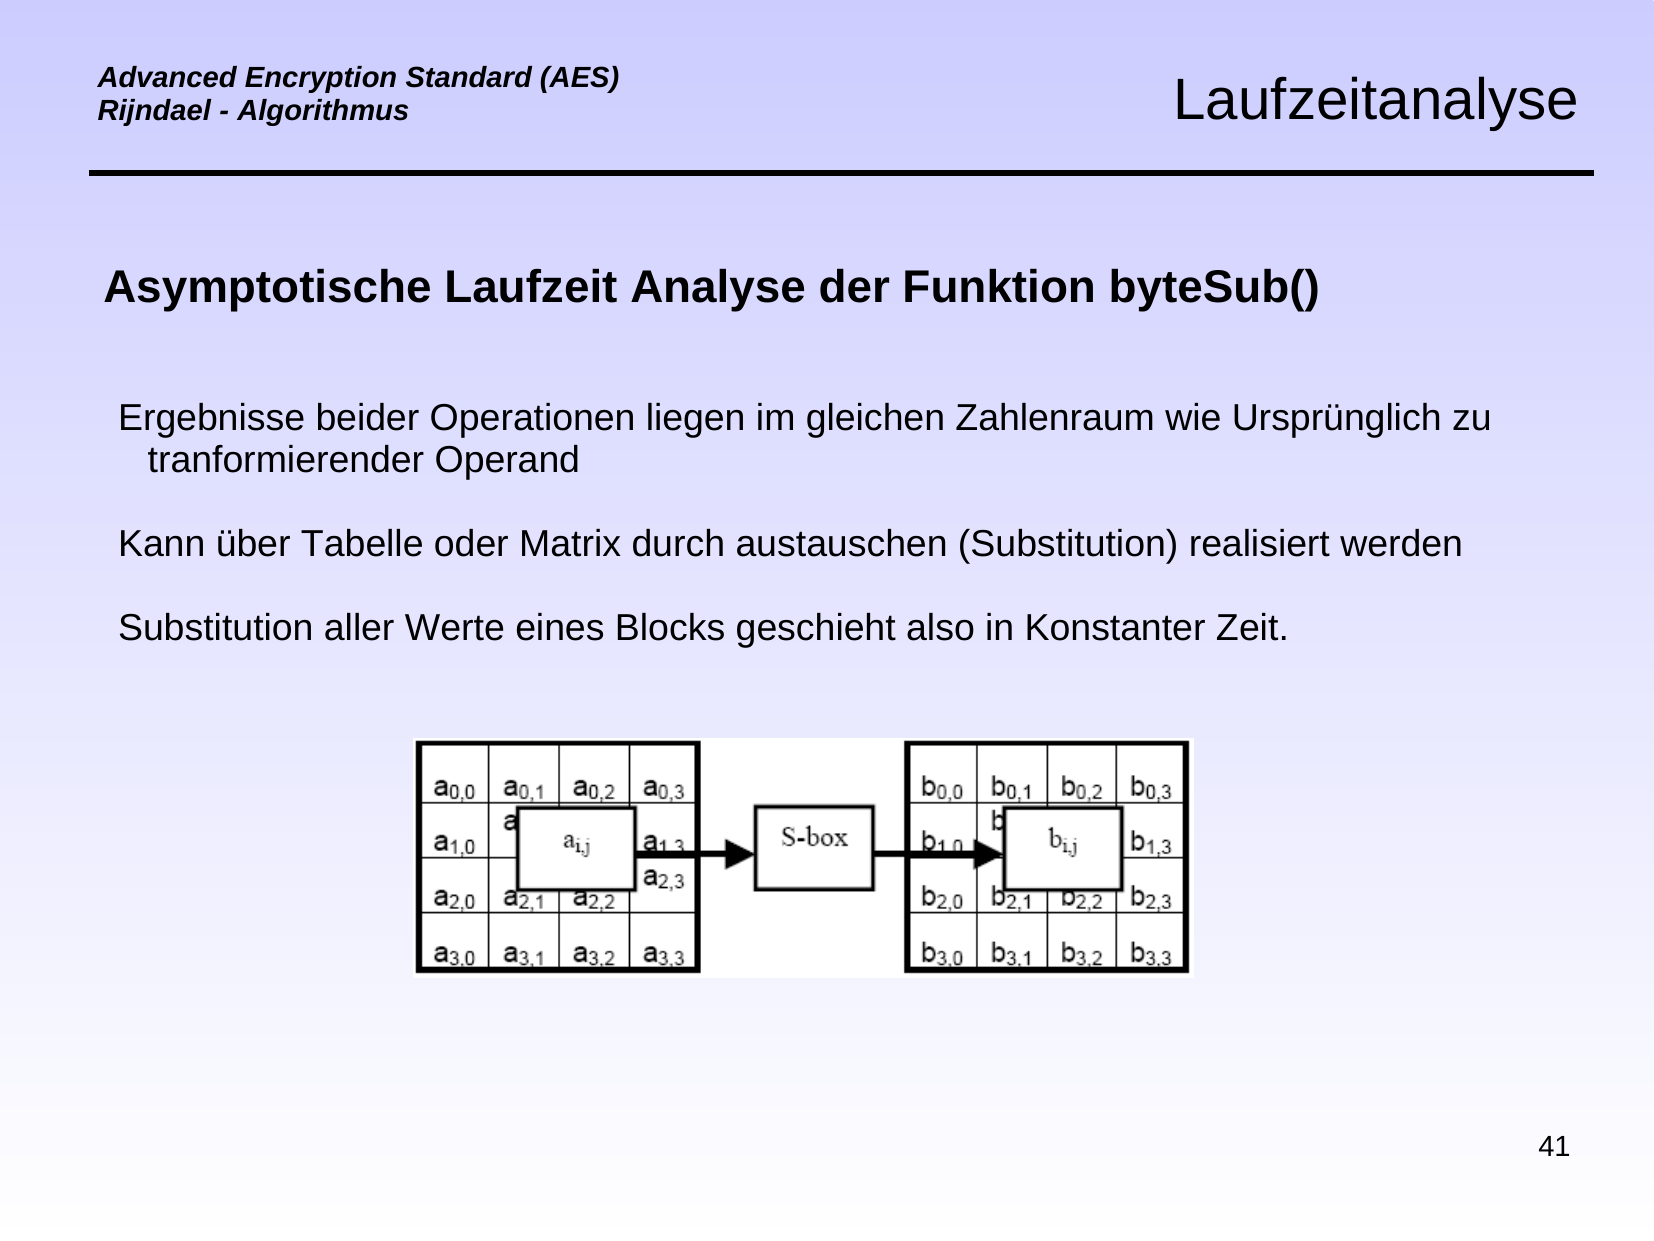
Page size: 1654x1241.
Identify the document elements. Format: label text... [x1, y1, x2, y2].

text_box Laufzeitanalyse [620, 59, 1595, 139]
text_box Asymptotische Laufzeit Analyse der Funktion byteSub() Ergebnisse beider Operationen liegen im gleichen Zahlenraum wie Ursprünglich zu tranformierender Operand Kann über Tabelle oder Matrix durch austauschen (Substitution) realisiert werden Substitution aller Werte eines Blocks geschieht also in Konstanter Zeit. [88, 253, 1595, 658]
text_box Advanced Encryption Standard (AES) Rijndael - Algorithmus [82, 29, 650, 159]
picture [413, 738, 1194, 978]
